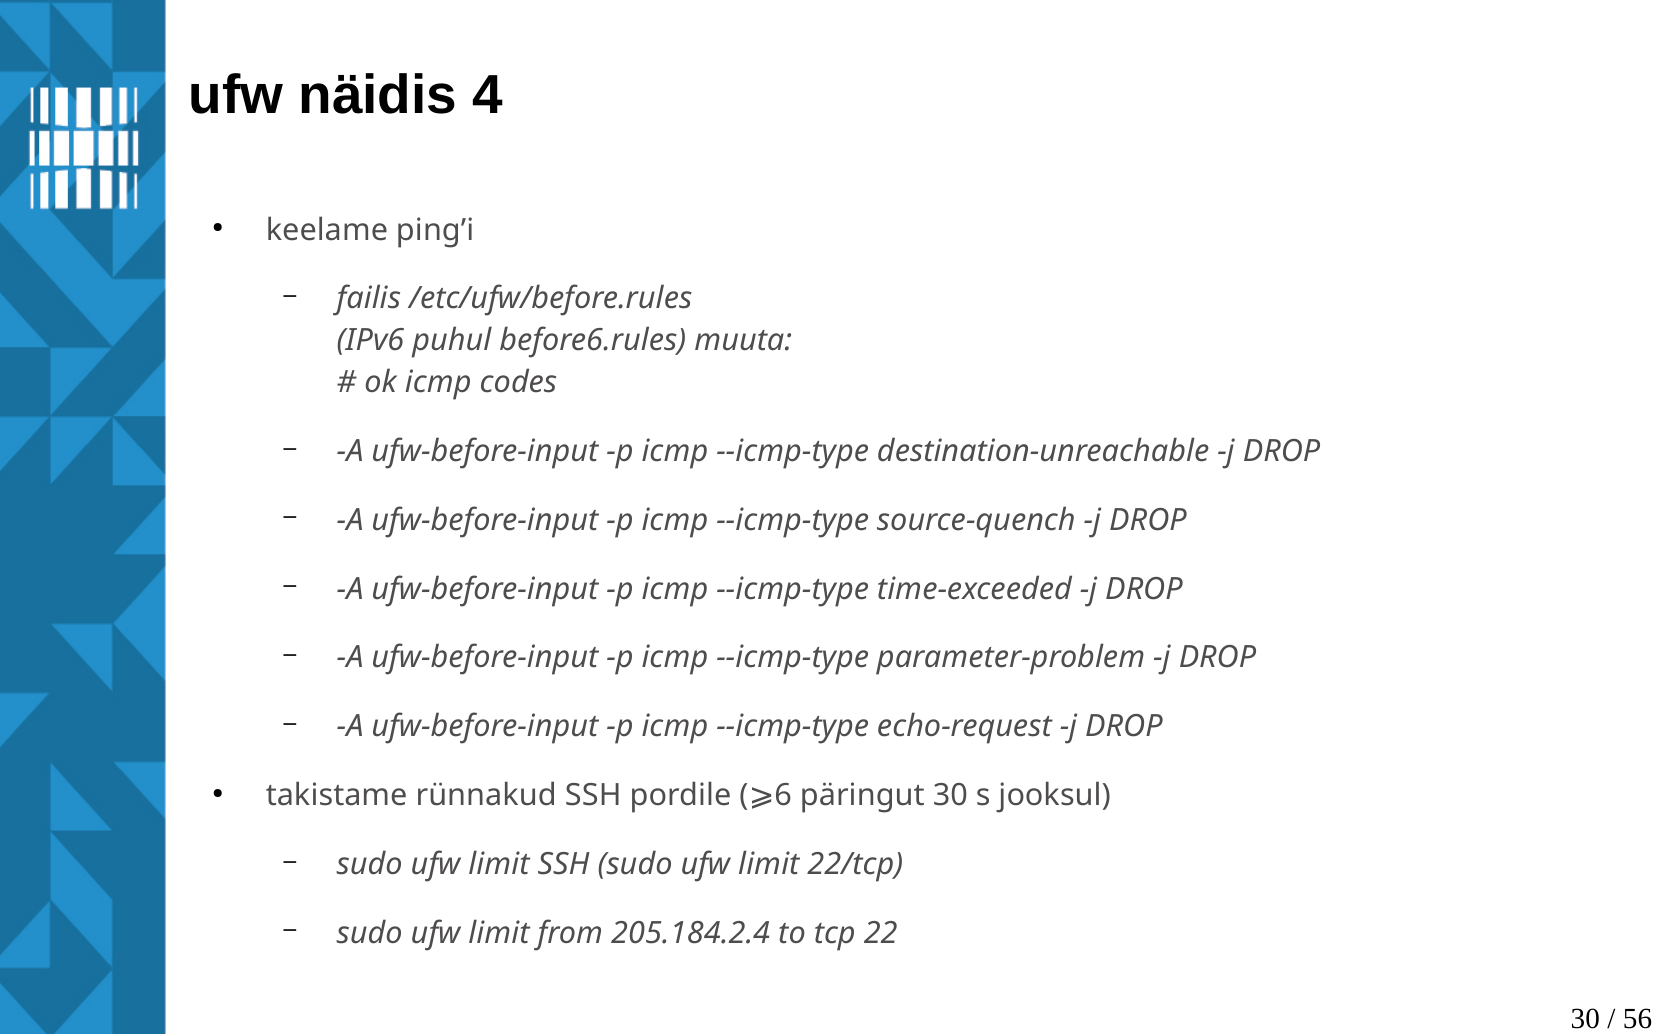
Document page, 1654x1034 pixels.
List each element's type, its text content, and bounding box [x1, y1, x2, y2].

list keelame ping’i failis /etc/ufw/before.rules (IPv6 puhul before6.rules) muuta: # ok icmp codes -A ufw-before-input -p icmp --icmp-type destination-unreachable -j DROP -A ufw-before-input -p icmp --icmp-type source-quench -j DROP -A ufw-before-input -p icmp --icmp-type time-exceeded -j DROP -A ufw-before-input -p icmp --icmp-type parameter-problem -j DROP -A ufw-before-input -p icmp --icmp-type echo-request -j DROP takistame rünnakud SSH pordile (⩾6 päringut 30 s jooksul) sudo ufw limit SSH (sudo ufw limit 22/tcp) sudo ufw limit from 205.184.2.4 to tcp 22 [194, 207, 1595, 902]
title ufw näidis 4 [188, 41, 1447, 148]
